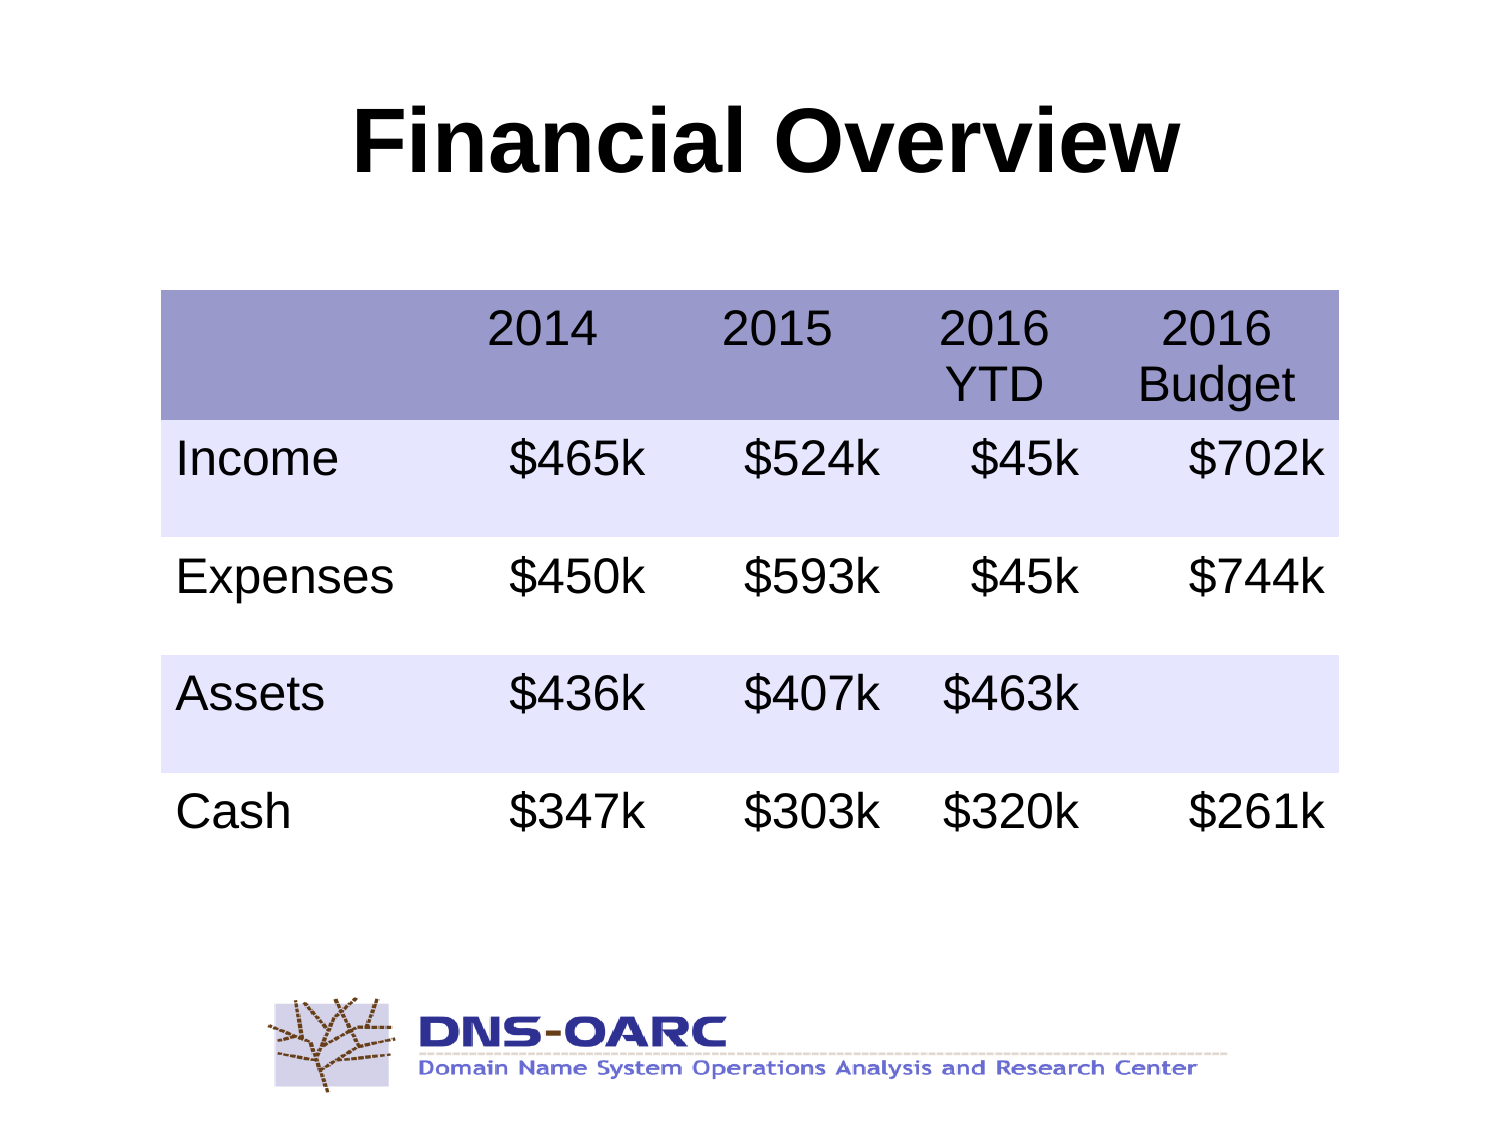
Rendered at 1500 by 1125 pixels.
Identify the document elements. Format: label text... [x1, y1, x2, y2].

table_header 2014 [425, 290, 660, 420]
table_header 2016 YTD [895, 290, 1094, 420]
table_cell $45k [895, 537, 1094, 655]
table_cell $744k [1094, 537, 1339, 655]
table_cell $524k [660, 420, 895, 537]
table_cell [1094, 655, 1339, 773]
table_cell $303k [660, 773, 895, 890]
table_cell $320k [895, 773, 1094, 890]
table_cell Cash [161, 773, 425, 890]
table_cell Expenses [161, 537, 425, 655]
table_cell Income [161, 420, 425, 537]
table_header [161, 290, 425, 420]
table_cell $436k [425, 655, 660, 773]
table_cell $465k [425, 420, 660, 537]
table_cell Assets [161, 655, 425, 773]
table_header 2016 Budget [1094, 290, 1339, 420]
table_cell $450k [425, 537, 660, 655]
table_cell $347k [425, 773, 660, 890]
table_cell $407k [660, 655, 895, 773]
title Financial Overview [75, 52, 1426, 226]
table_cell $463k [895, 655, 1094, 773]
table_header 2015 [660, 290, 895, 420]
table_cell $593k [660, 537, 895, 655]
table_cell $45k [895, 420, 1094, 537]
table_cell $261k [1094, 773, 1339, 890]
table_cell $702k [1094, 420, 1339, 537]
picture [214, 991, 1259, 1099]
